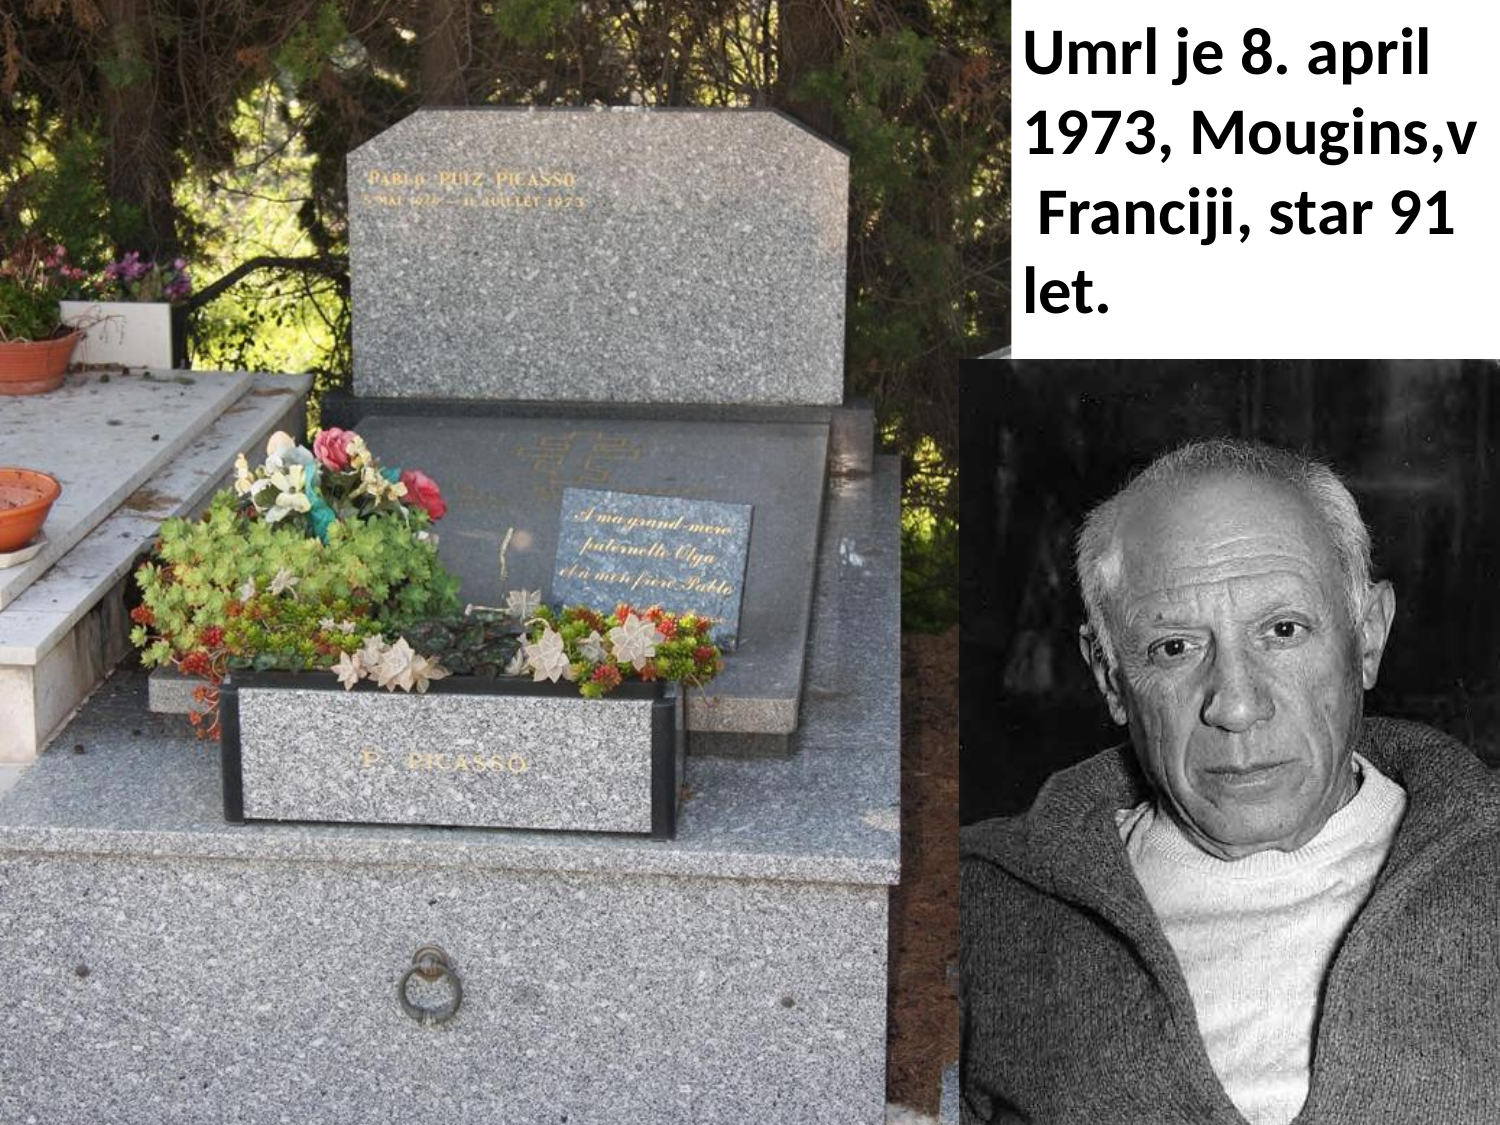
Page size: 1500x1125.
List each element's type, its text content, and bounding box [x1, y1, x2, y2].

list Umrl je 8. april 1973, Mougins,v Franciji, star 91 let. [1012, 0, 1500, 359]
picture [0, 0, 1500, 1125]
